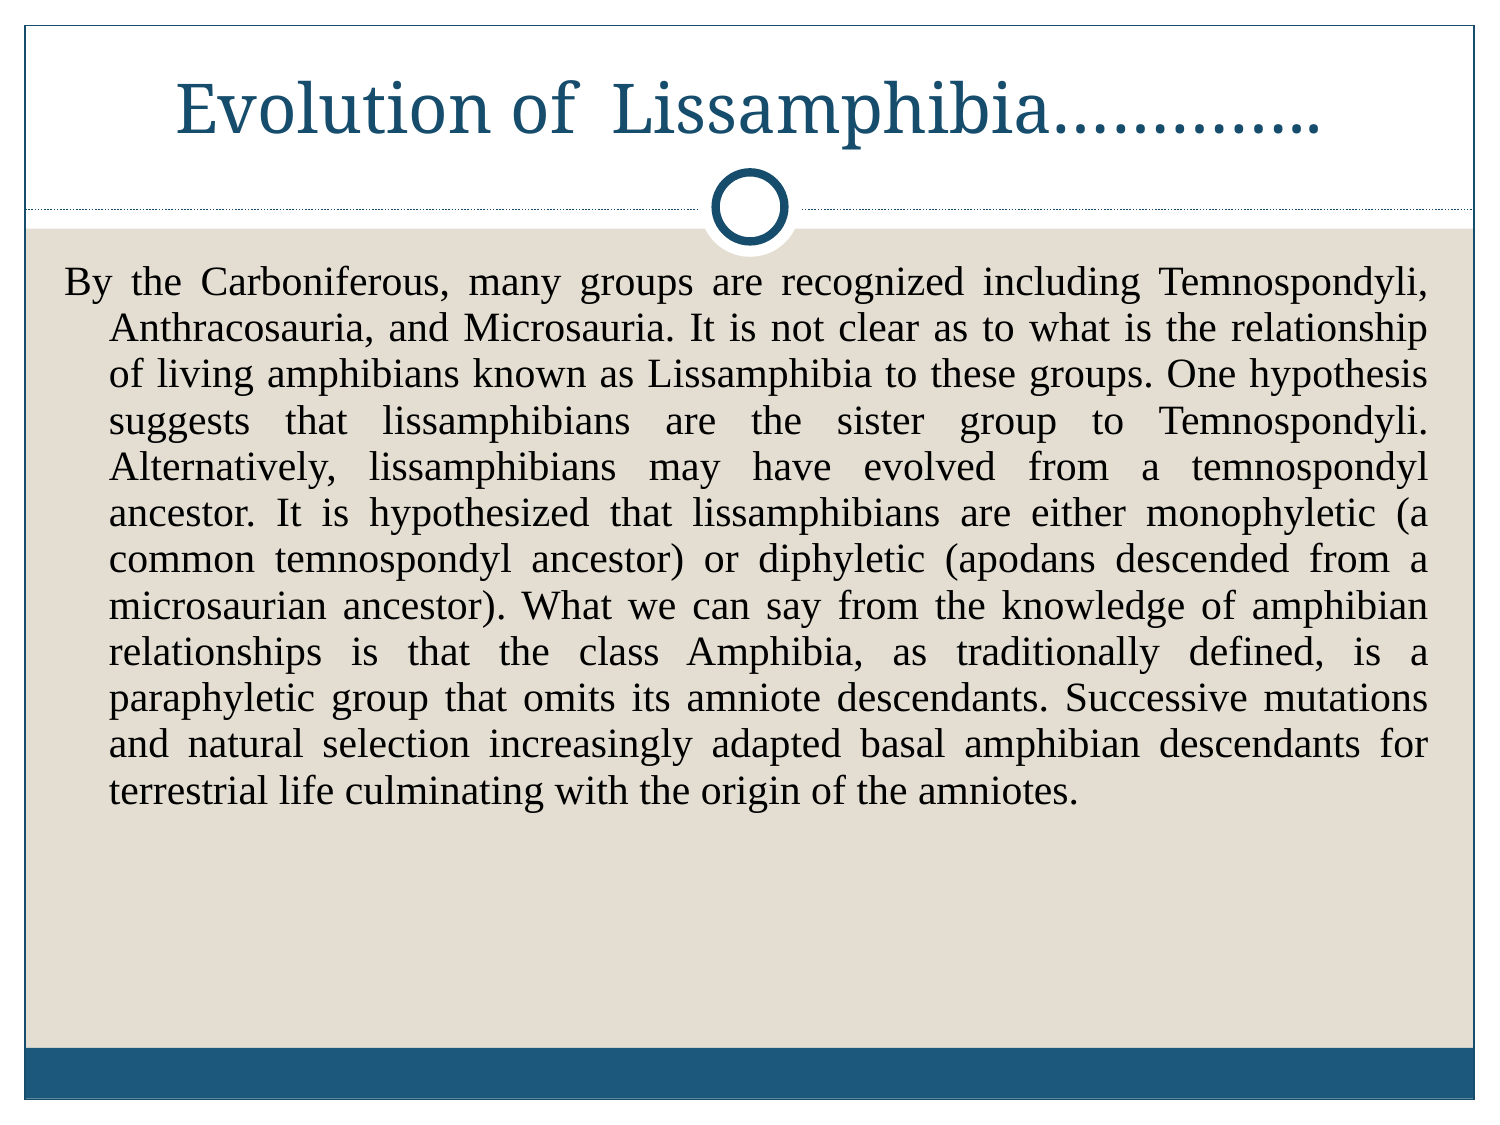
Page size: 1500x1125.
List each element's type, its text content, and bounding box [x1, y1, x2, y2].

title Evolution of Lissamphibia………….. [49, 37, 1450, 162]
list By the Carboniferous, many groups are recognized including Temnospondyli, Anthracosauria, and Microsauria. It is not clear as to what is the relationship of living amphibians known as Lissamphibia to these groups. One hypothesis suggests that lissamphibians are the sister group to Temnospondyli. Alternatively, lissamphibians may have evolved from a temnospondyl ancestor. It is hypothesized that lissamphibians are either monophyletic (a common temnospondyl ancestor) or diphyletic (apodans descended from a microsaurian ancestor). What we can say from the knowledge of amphibian relationships is that the class Amphibia, as traditionally defined, is a paraphyletic group that omits its amniote descendants. Successive mutations and natural selection increasingly adapted basal amphibian descendants for terrestrial life culminating with the origin of the amniotes. [49, 250, 1445, 1017]
